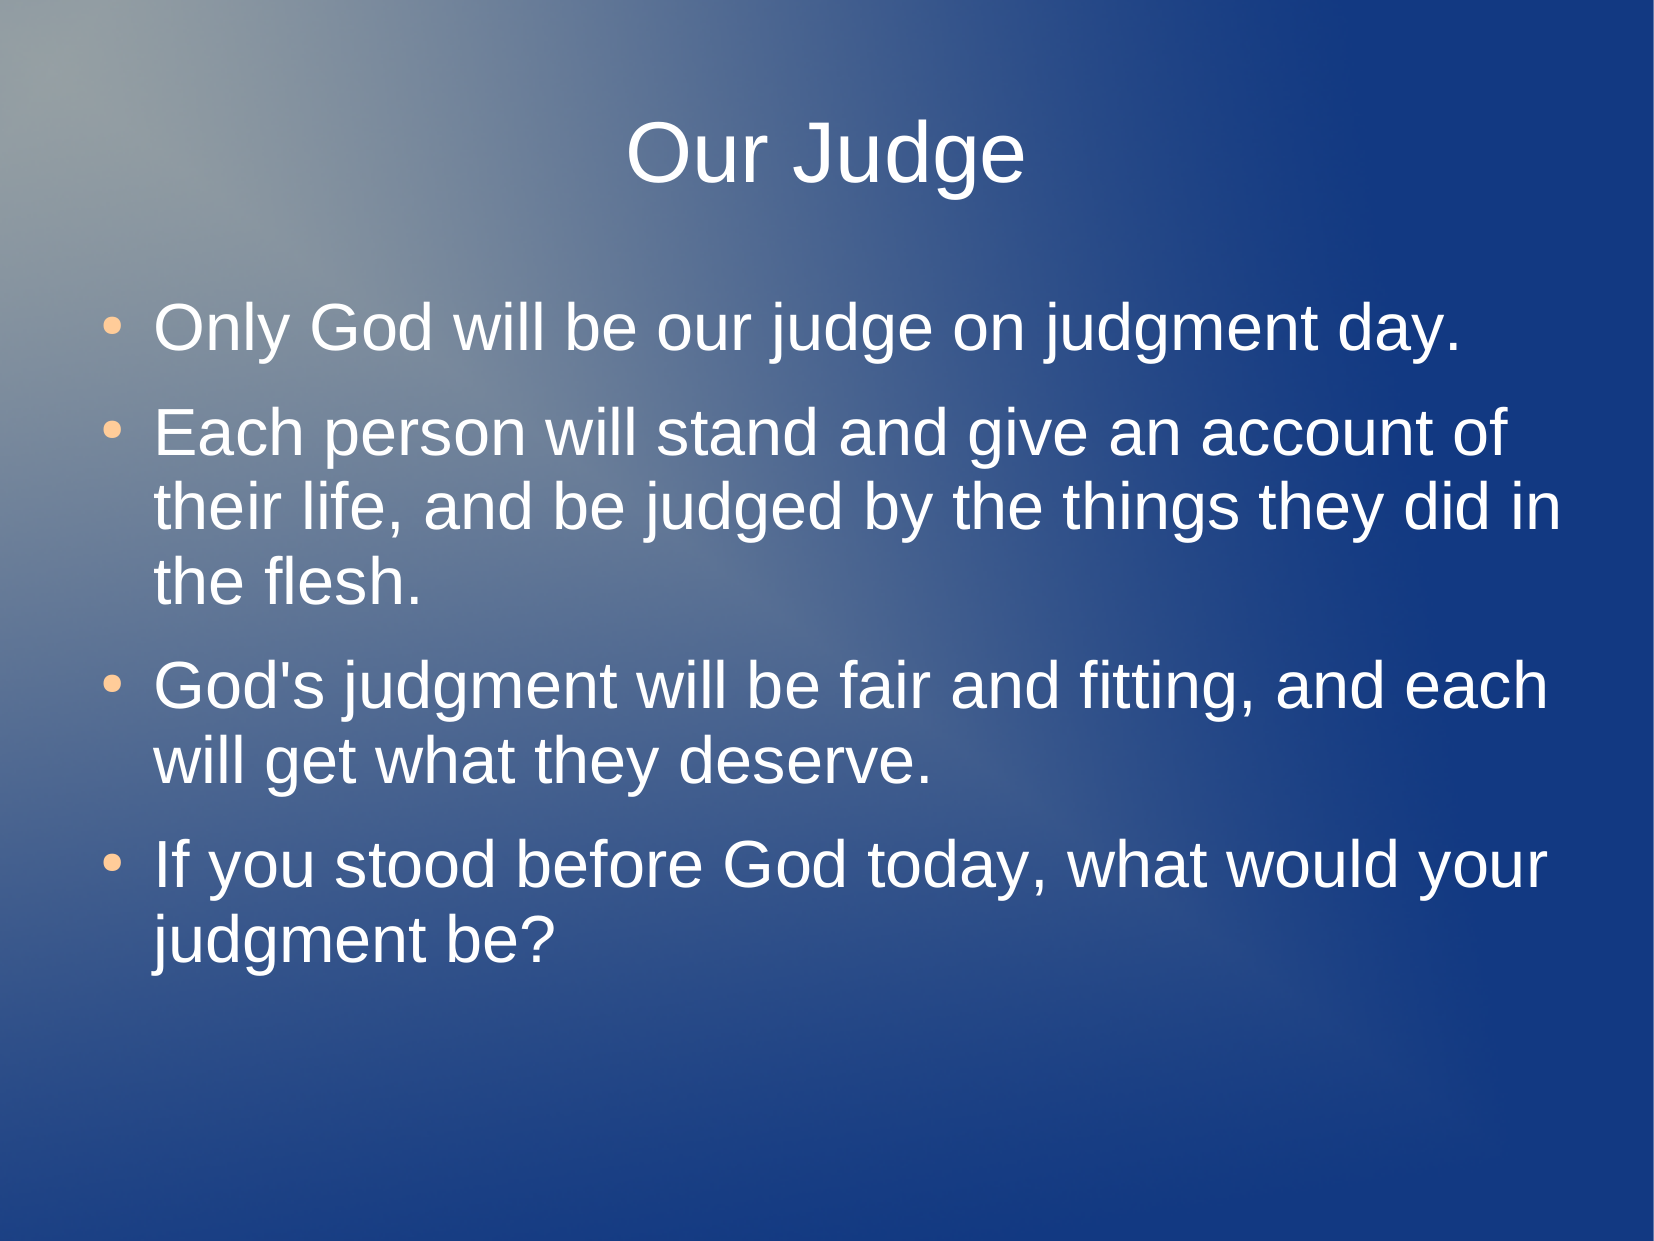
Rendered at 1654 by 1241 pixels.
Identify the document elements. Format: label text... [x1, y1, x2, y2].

list Only God will be our judge on judgment day. Each person will stand and give an account of their life, and be judged by the things they did in the flesh. God's judgment will be fair and fitting, and each will get what they deserve. If you stood before God today, what would your judgment be? [82, 290, 1571, 1109]
picture [0, 0, 1654, 1241]
title Our Judge [82, 49, 1571, 257]
